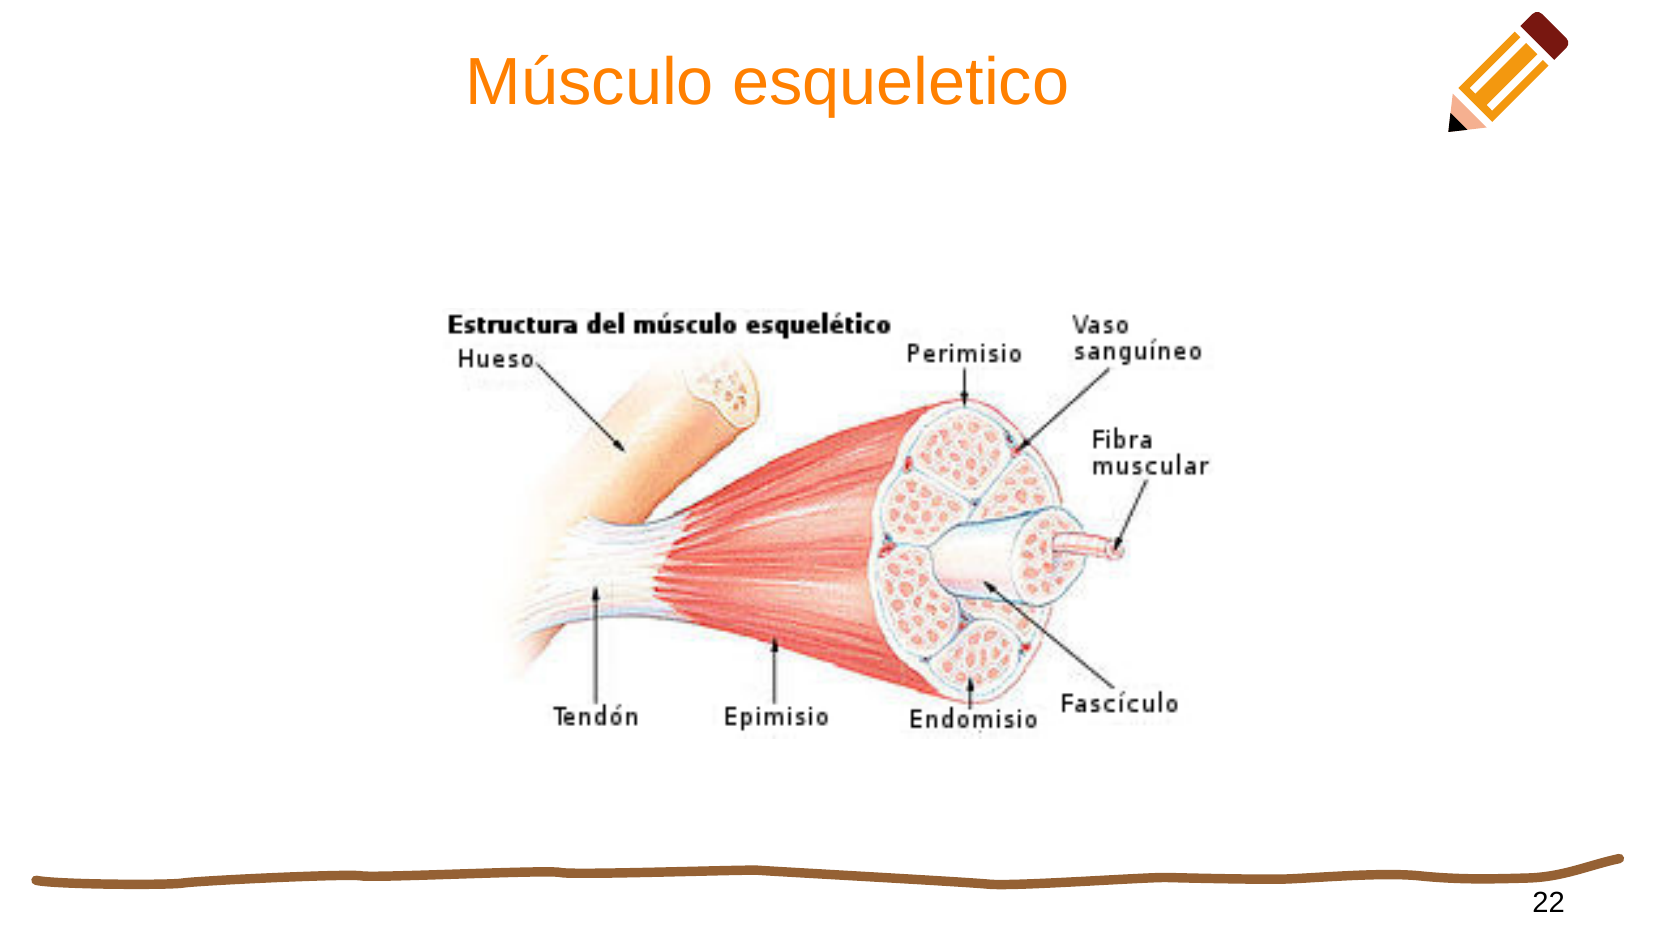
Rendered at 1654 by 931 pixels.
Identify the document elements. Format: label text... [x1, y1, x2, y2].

picture [442, 308, 1225, 739]
title Músculo esqueletico [88, 29, 1447, 133]
